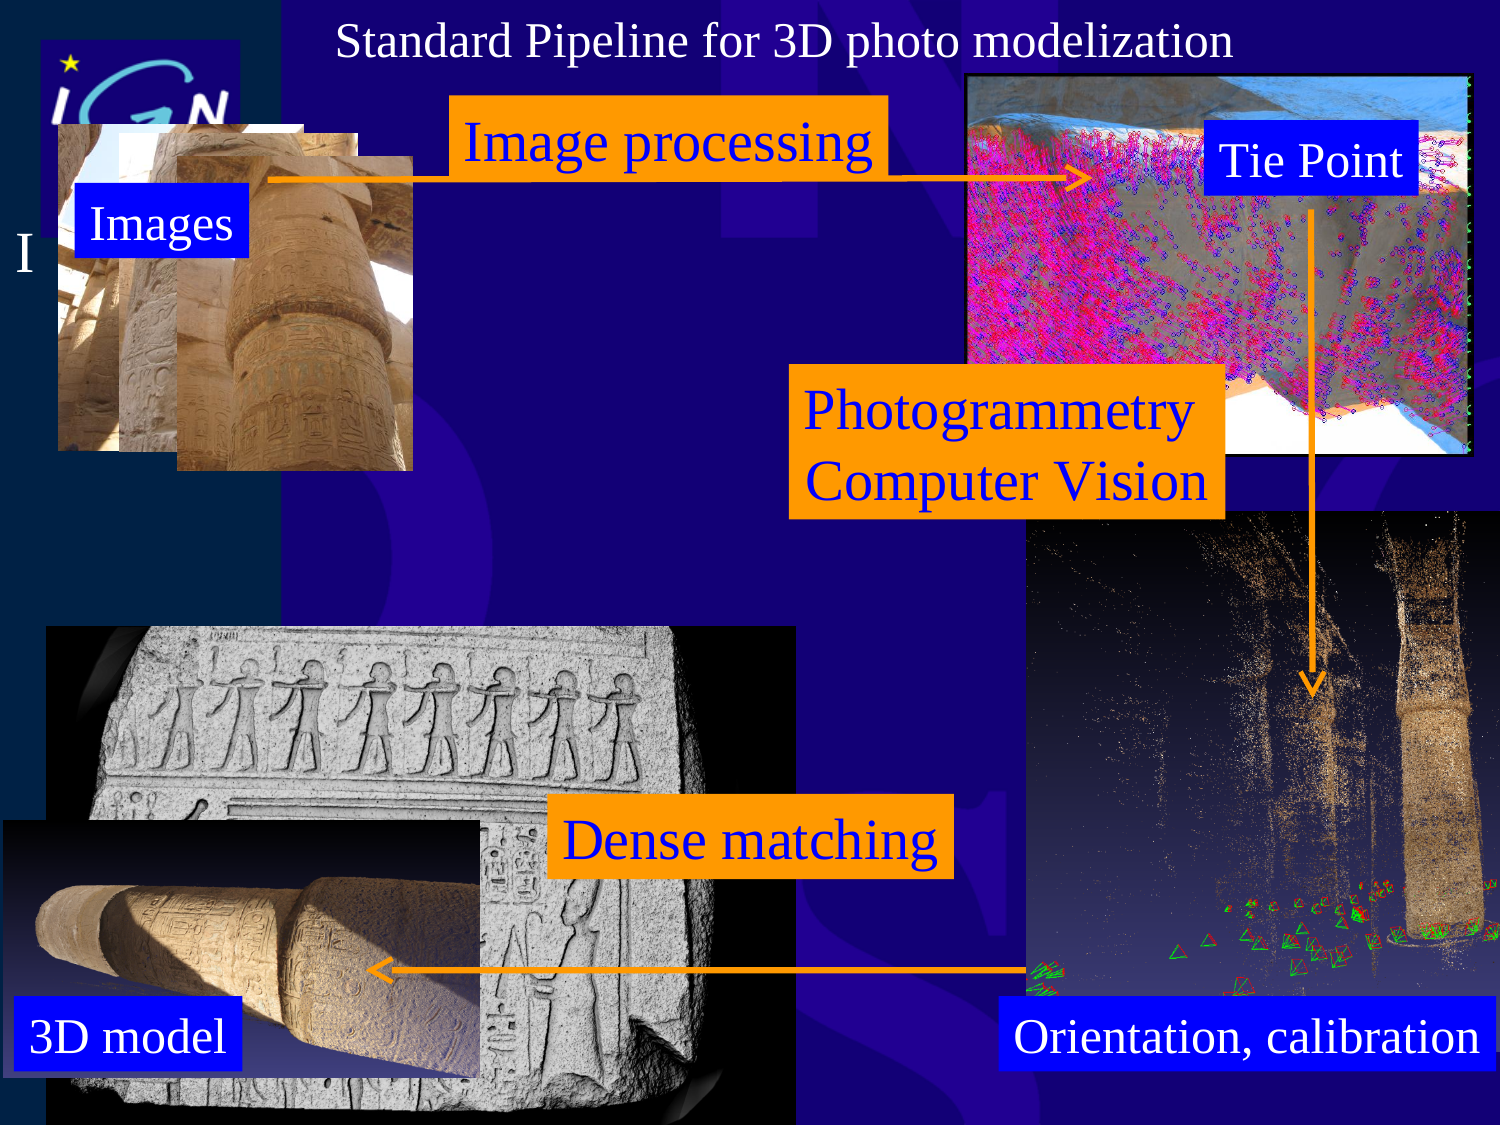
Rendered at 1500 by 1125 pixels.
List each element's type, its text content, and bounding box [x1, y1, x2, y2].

text_box Image processing [449, 95, 889, 181]
text_box Standard Pipeline for 3D photo modelization [319, 0, 1250, 76]
text_box Photogrammetry Computer Vision [788, 364, 1226, 520]
text_box I [0, 206, 50, 292]
text_box Dense matching [547, 793, 954, 880]
text_box Orientation, calibration [998, 996, 1497, 1072]
text_box Images [74, 182, 250, 259]
text_box Tie Point [1203, 120, 1419, 196]
text_box 3D model [13, 996, 243, 1072]
picture [0, 0, 1500, 1125]
